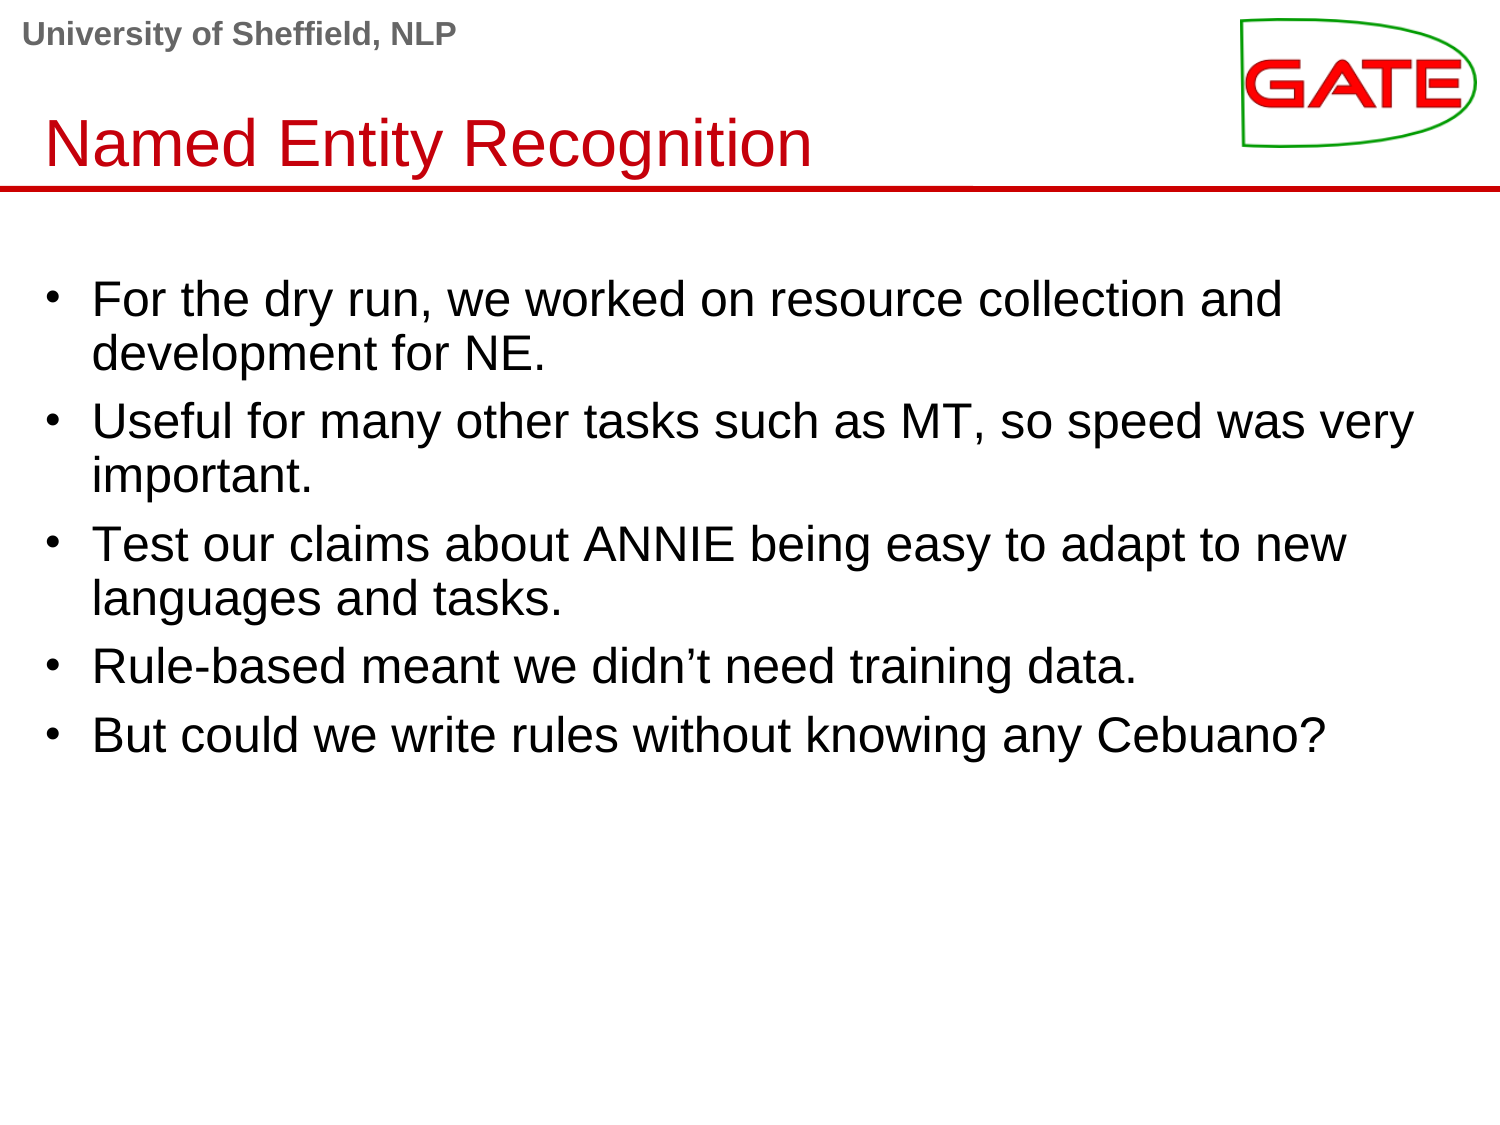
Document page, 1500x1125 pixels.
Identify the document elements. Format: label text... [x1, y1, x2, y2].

list For the dry run, we worked on resource collection and development for NE. Useful for many other tasks such as MT, so speed was very important. Test our claims about ANNIE being easy to adapt to new languages and tasks. Rule-based meant we didn’t need training data. But could we write rules without knowing any Cebuano? [29, 265, 1469, 1093]
title Named Entity Recognition [29, 0, 1308, 188]
picture [1308, 18, 1477, 148]
